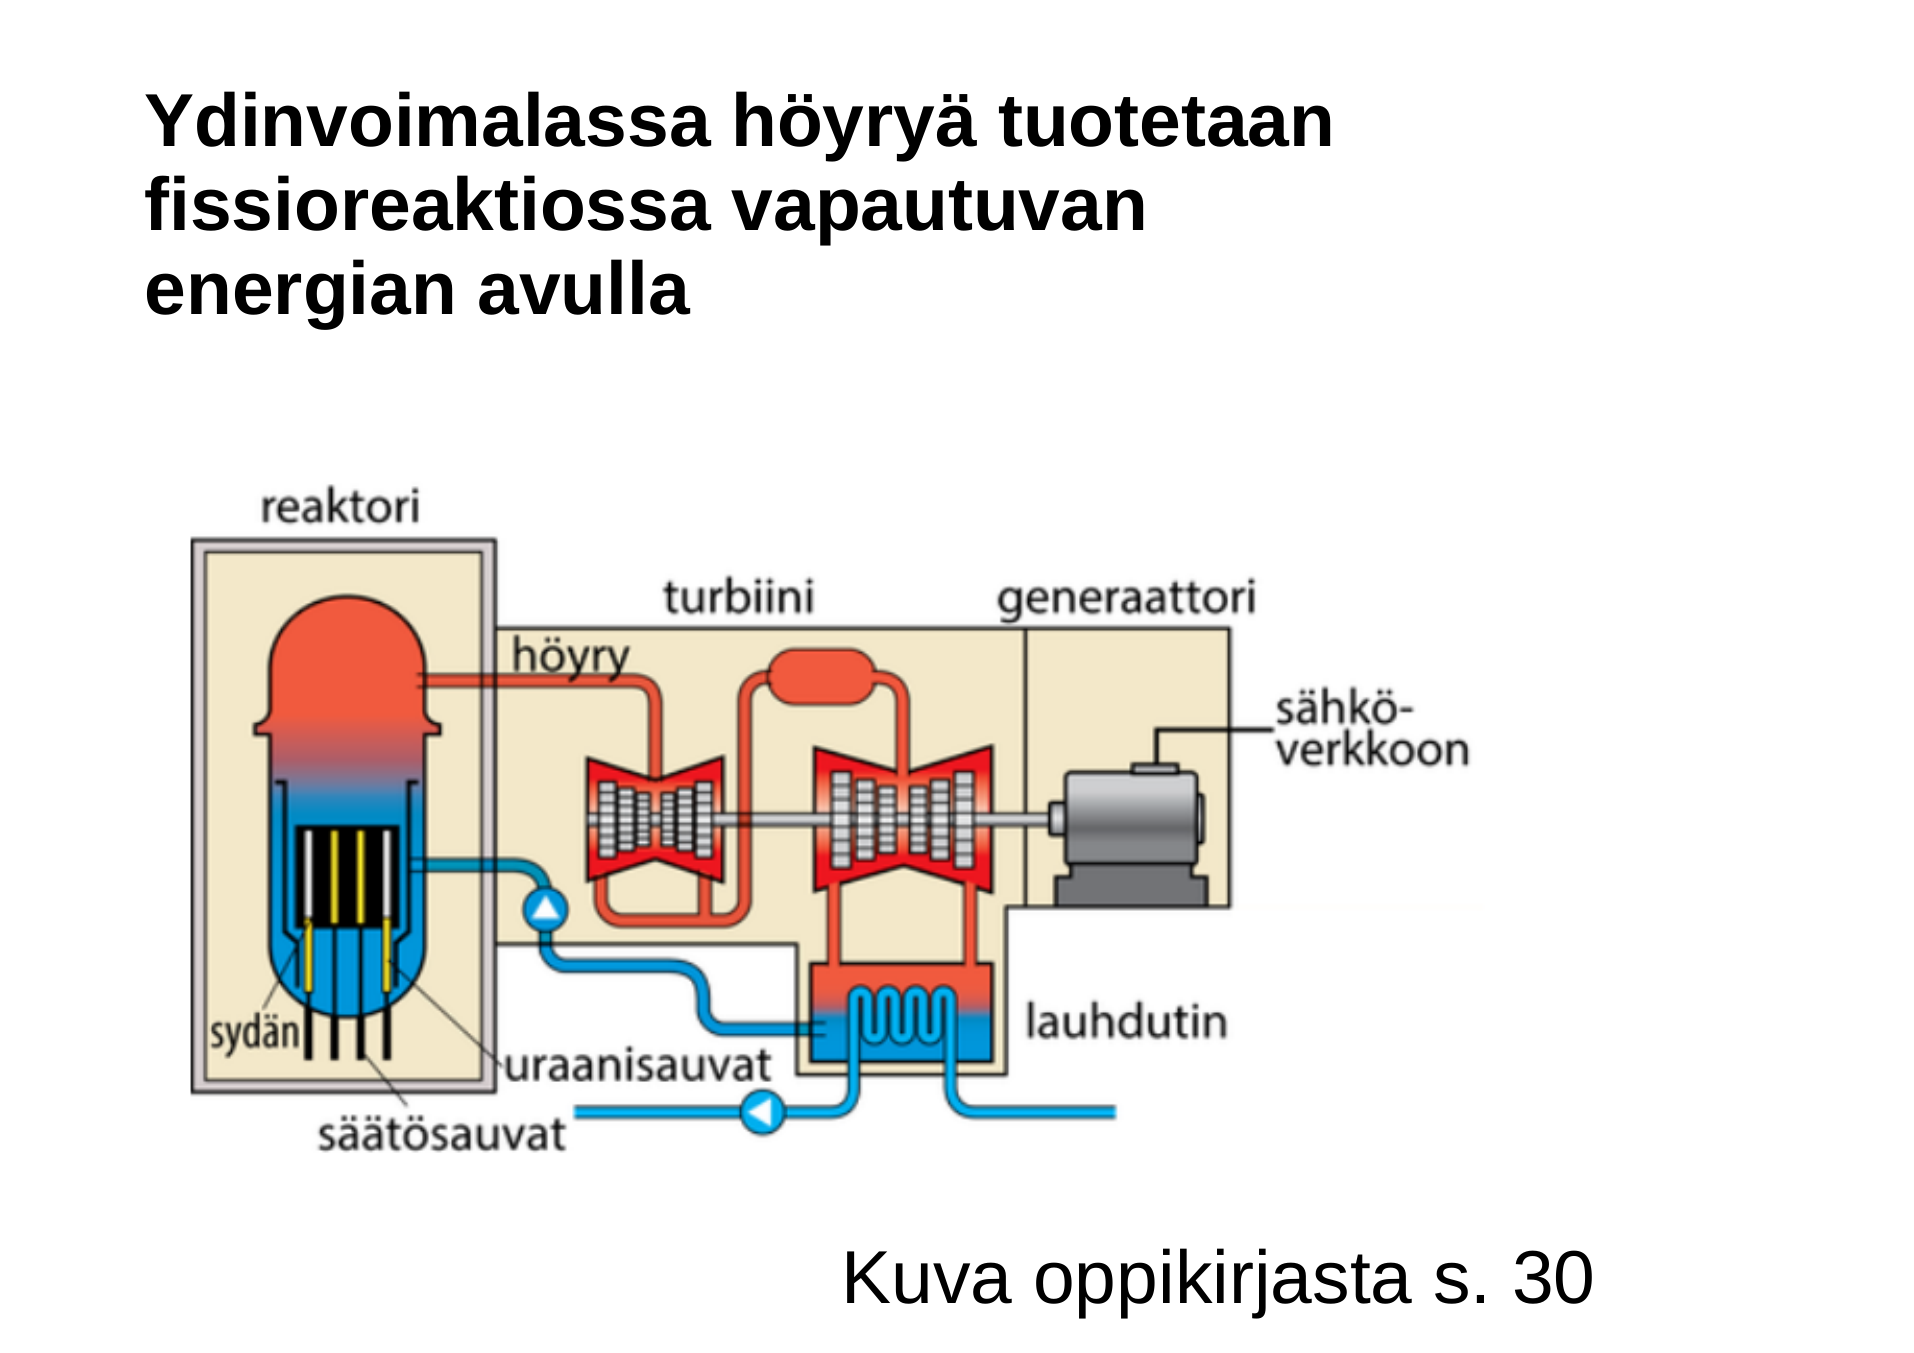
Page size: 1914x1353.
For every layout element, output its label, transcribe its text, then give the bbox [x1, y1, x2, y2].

text_box Kuva oppikirjasta s. 30 [826, 1228, 1612, 1328]
picture [135, 460, 1489, 1178]
text_box Ydinvoimalassa höyryä tuotetaan fissioreaktiossa vapautuvan energian avulla [129, 70, 1489, 338]
